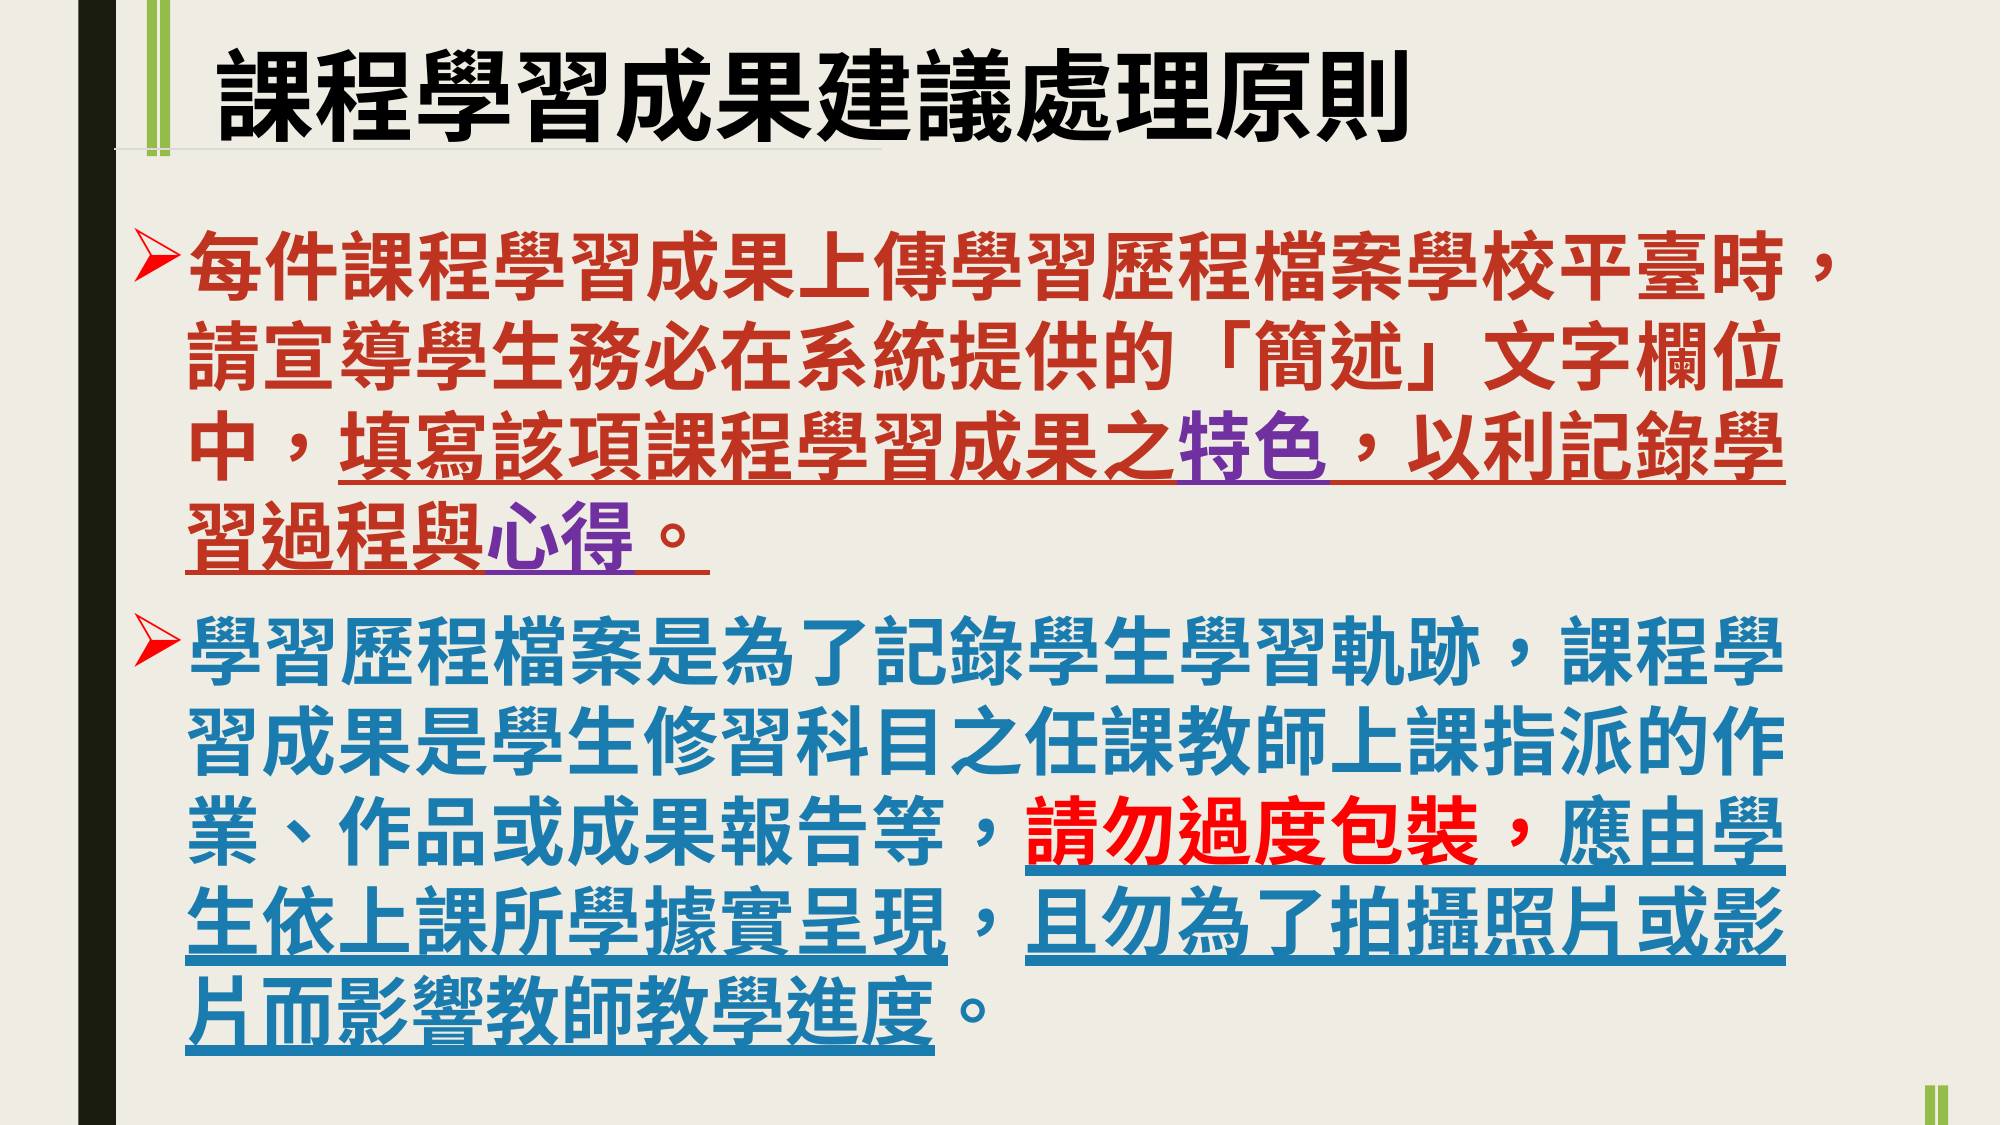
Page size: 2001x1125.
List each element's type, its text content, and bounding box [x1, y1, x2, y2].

text_box [146, 150, 157, 157]
text_box [146, 0, 157, 148]
text_box [1938, 1085, 1949, 1125]
text_box [160, 0, 171, 148]
text_box 每件課程學習成果上傳學習歷程檔案學校平臺時，請宣導學生務必在系統提供的「簡述」文字欄位中，填寫該項課程學習成果之特色，以利記錄學習過程與心得。 學習歷程檔案是為了記錄學生學習軌跡，課程學習成果是學生修習科目之任課教師上課指派的作業、作品或成果報告等，請勿過度包裝，應由學生依上課所學據實呈現，且勿為了拍攝照片或影片而影響教師教學進度。 [126, 217, 1838, 1055]
text_box [1925, 1085, 1936, 1125]
text_box [160, 150, 171, 157]
title 課程學習成果建議處理原則 [212, 31, 1473, 217]
